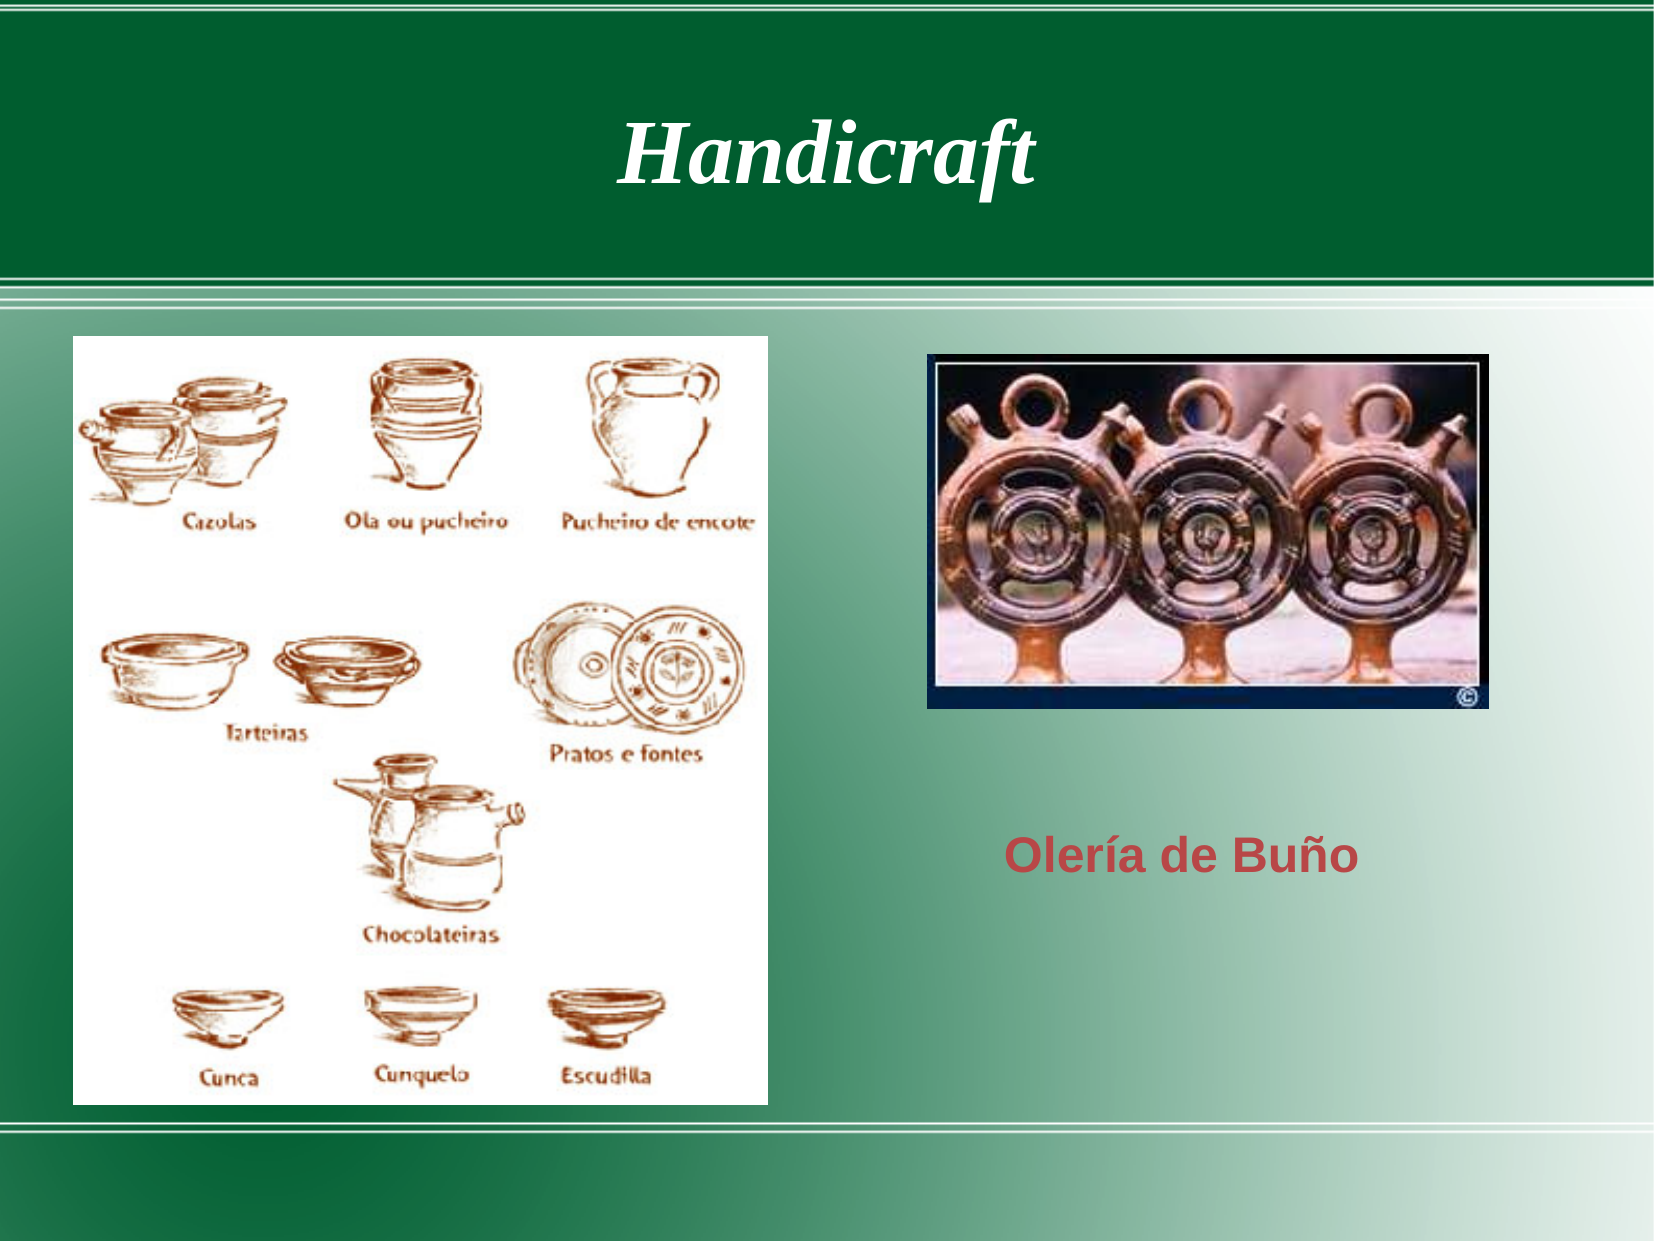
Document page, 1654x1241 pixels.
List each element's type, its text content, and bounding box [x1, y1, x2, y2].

picture [0, 0, 1654, 1241]
text_box Olería de Buño [1003, 826, 1477, 884]
title Handicraft [82, 49, 1571, 257]
